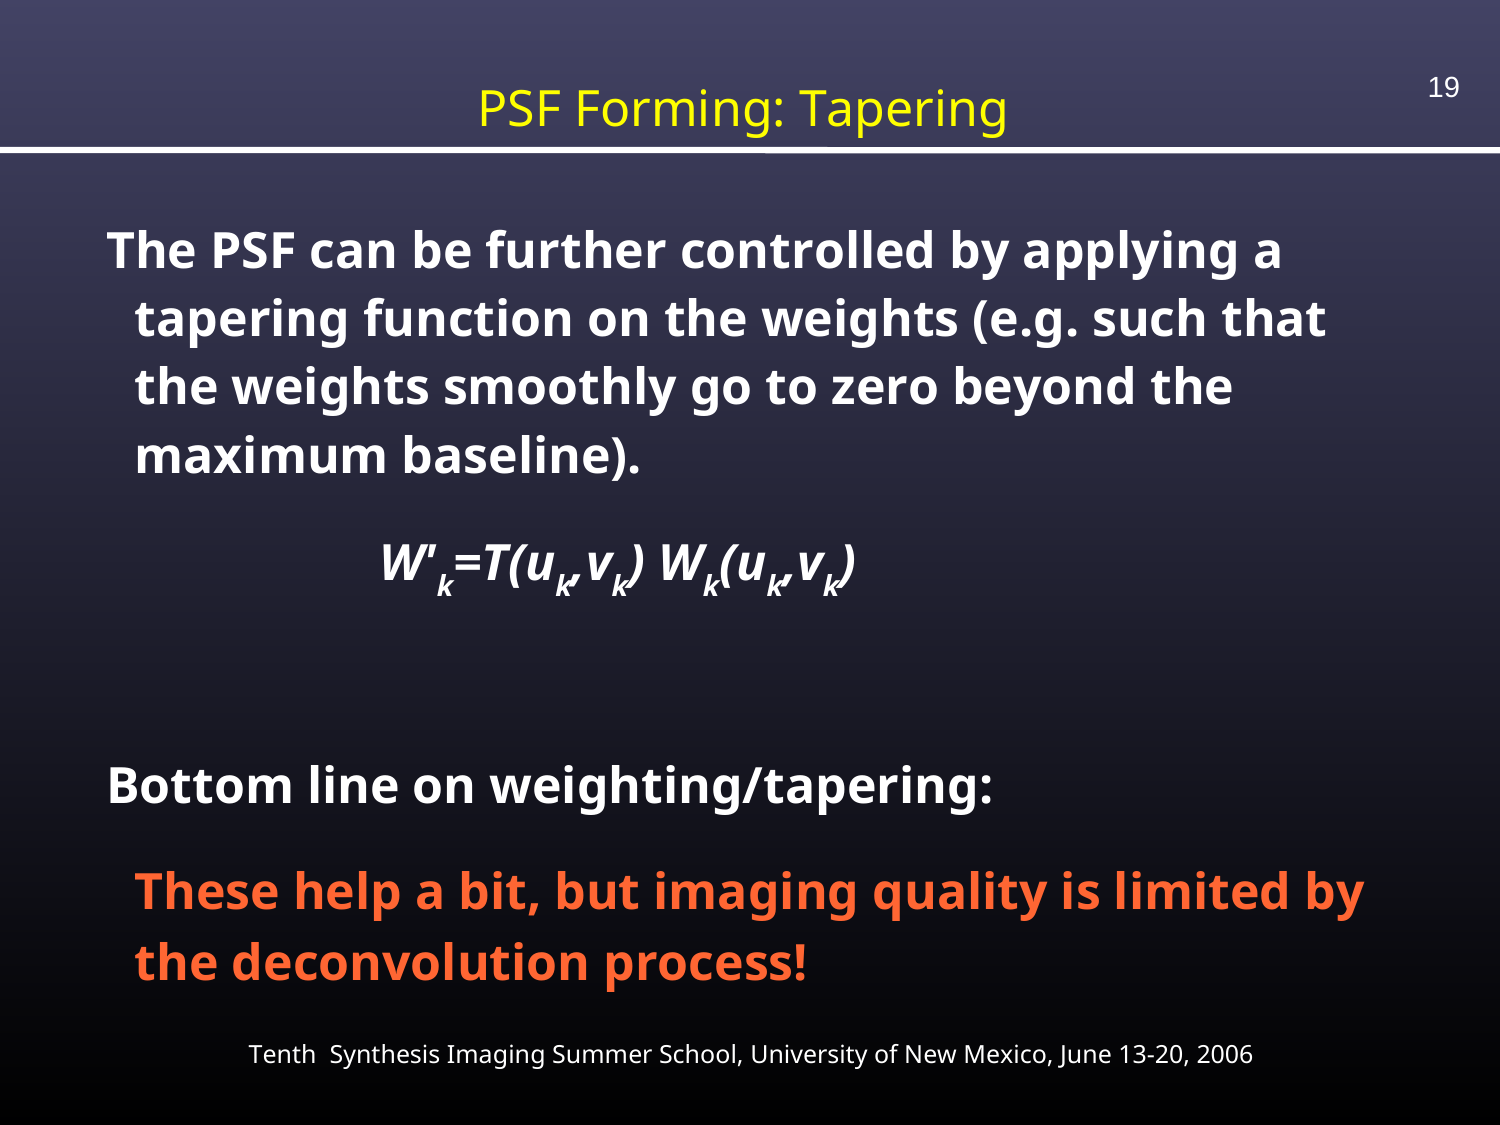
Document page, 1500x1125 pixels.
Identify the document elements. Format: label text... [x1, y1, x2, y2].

subtitle The PSF can be further controlled by applying a tapering function on the weights (e.g. such that the weights smoothly go to zero beyond the maximum baseline). W'k=T(uk,vk) Wk(uk,vk) Bottom line on weighting/tapering: These help a bit, but imaging quality is limited by the deconvolution process! [106, 215, 1382, 920]
title PSF Forming: Tapering [112, 62, 1375, 151]
